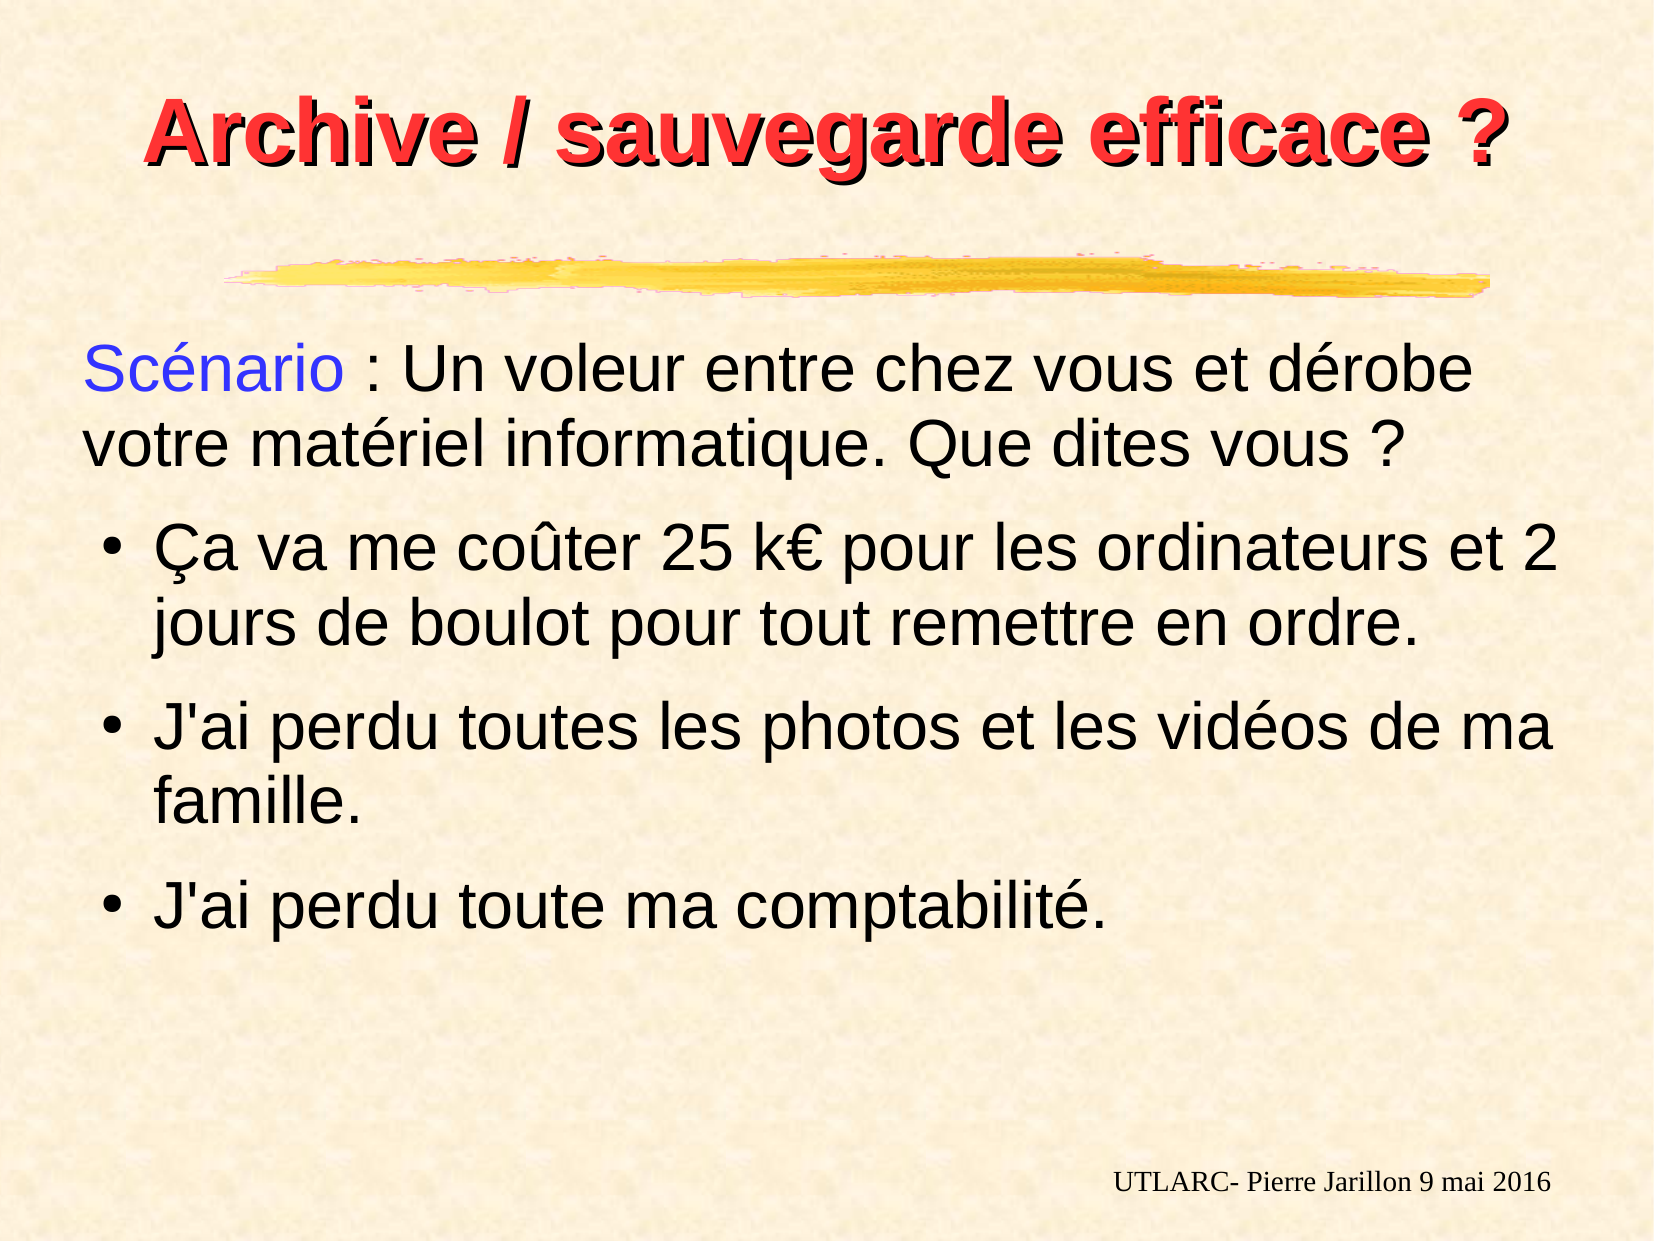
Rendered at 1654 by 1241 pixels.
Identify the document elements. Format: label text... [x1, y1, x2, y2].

title Archive / sauvegarde efficace ? [82, 49, 1571, 213]
list Scénario : Un voleur entre chez vous et dérobe votre matériel informatique. Que dites vous ? Ça va me coûter 25 k€ pour les ordinateurs et 2 jours de boulot pour tout remettre en ordre. J'ai perdu toutes les photos et les vidéos de ma famille. J'ai perdu toute ma comptabilité. [82, 330, 1571, 1010]
picture [0, 0, 1654, 1241]
